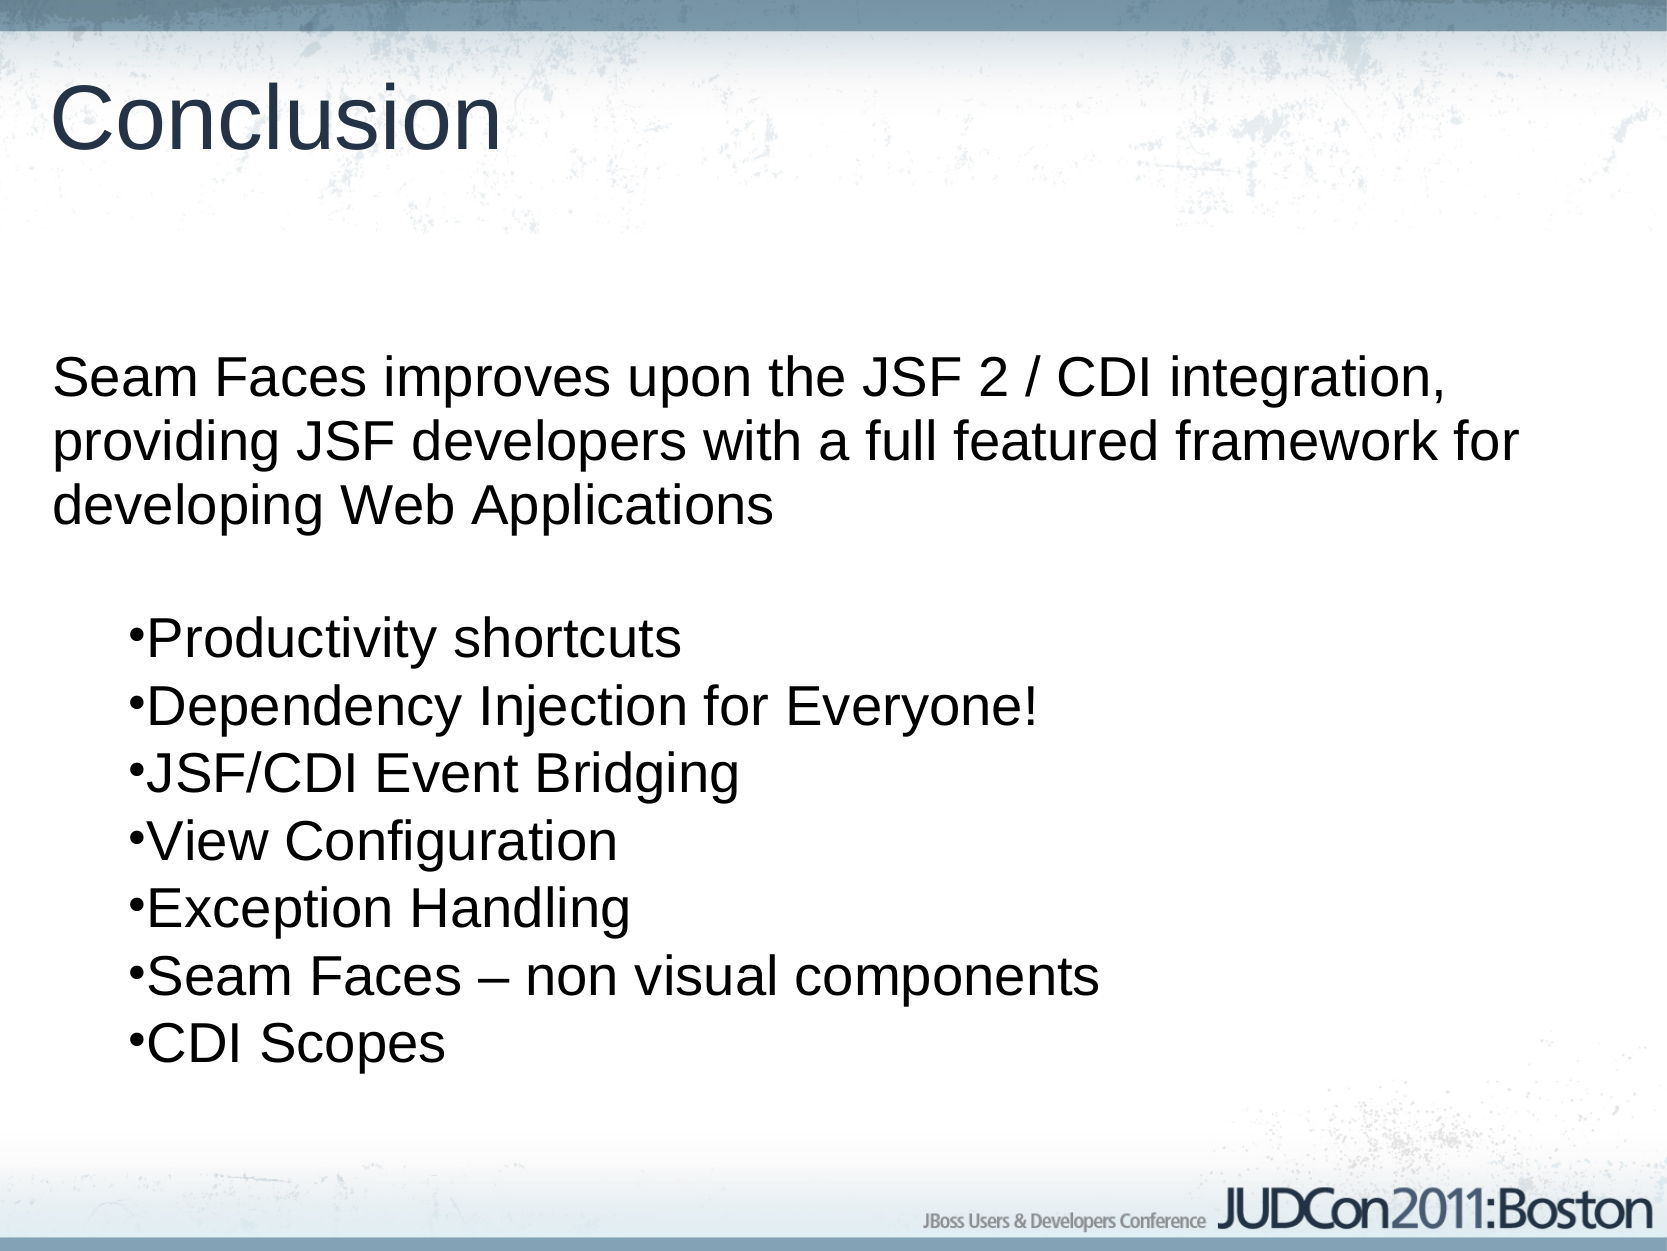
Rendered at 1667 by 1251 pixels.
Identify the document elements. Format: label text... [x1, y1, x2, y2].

picture [0, 0, 1667, 1251]
title Conclusion [34, 50, 1621, 327]
text_box Seam Faces improves upon the JSF 2 / CDI integration, providing JSF developers with a full featured framework for developing Web Applications Productivity shortcuts Dependency Injection for Everyone! JSF/CDI Event Bridging View Configuration Exception Handling Seam Faces – non visual components CDI Scopes [37, 337, 1636, 1082]
